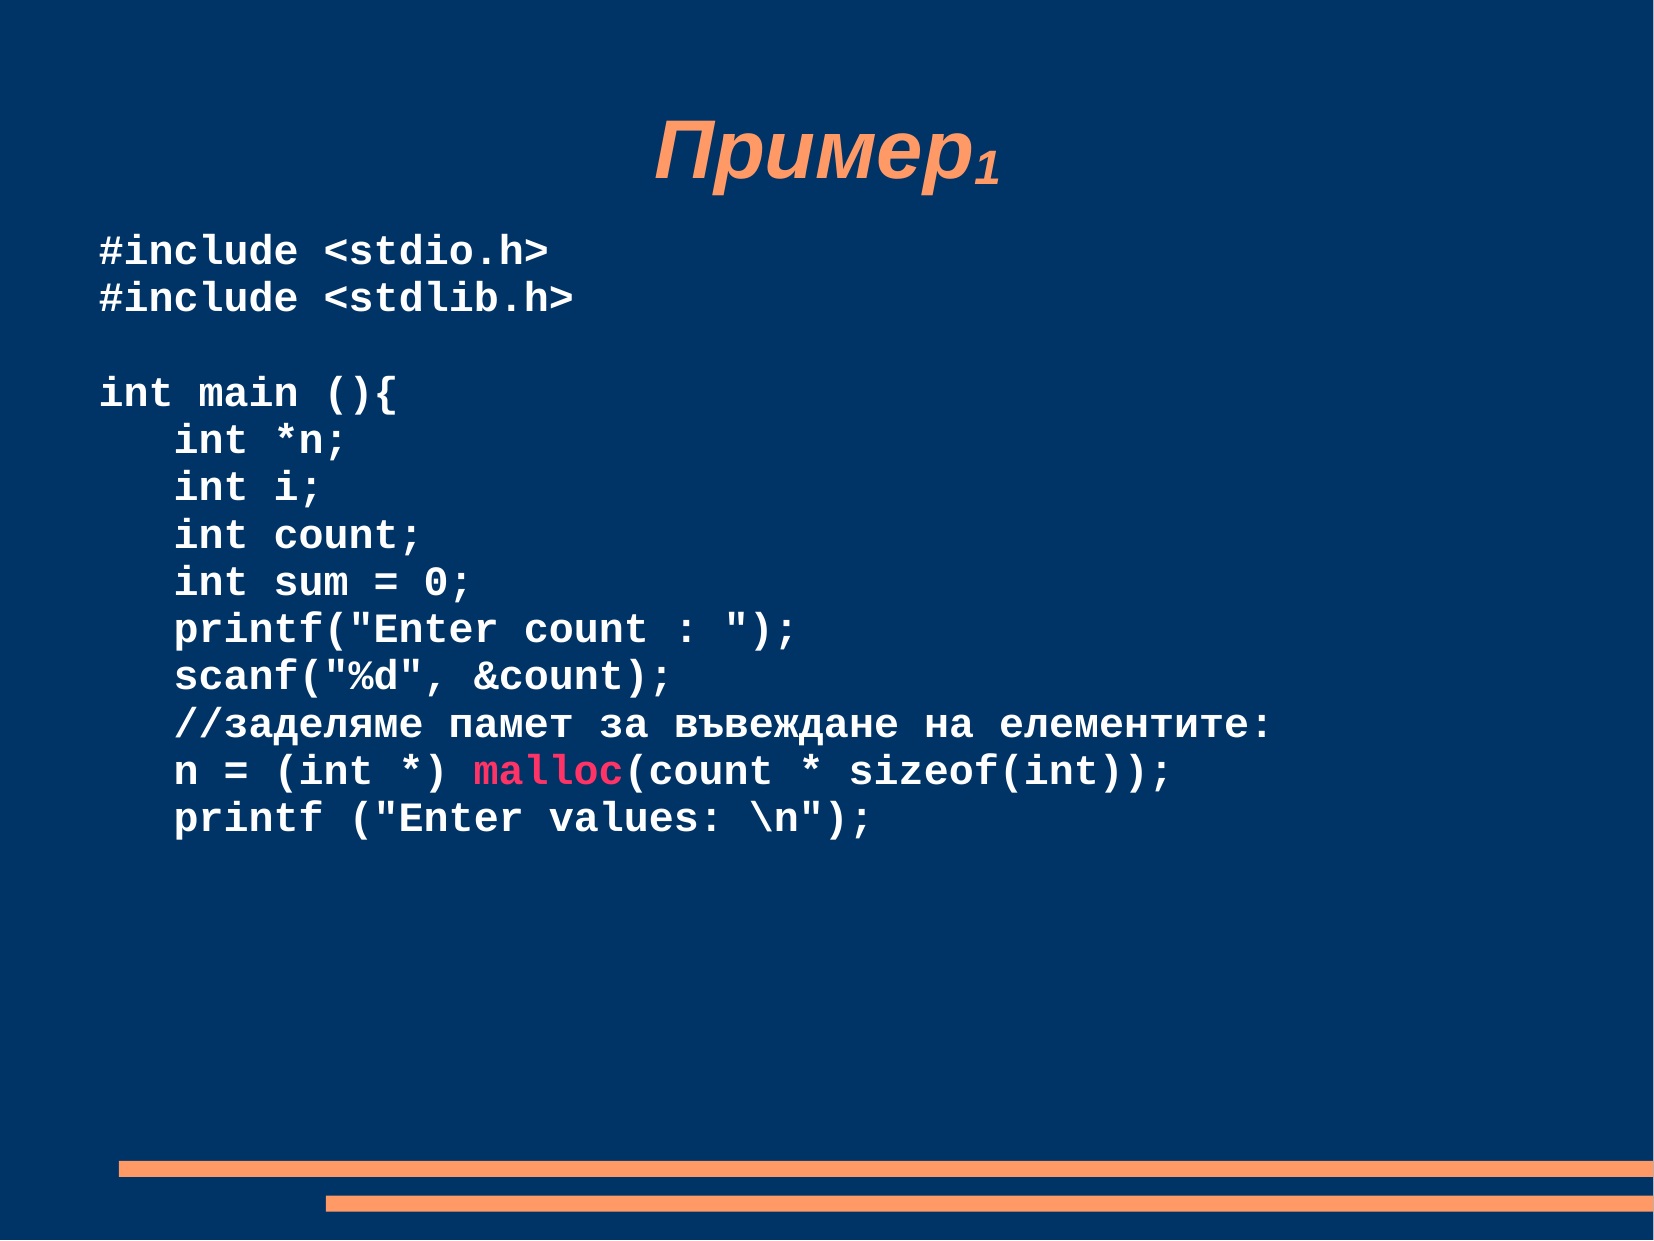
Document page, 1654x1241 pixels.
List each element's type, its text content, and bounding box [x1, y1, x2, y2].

text_box #include <stdio.h> #include <stdlib.h> int main (){ int *n; int i; int count; int sum = 0; printf("Enter count : "); scanf("%d", &count); //заделяме памет за въвеждане на елементите: n = (int *) malloc(count * sizeof(int)); printf ("Enter values: \n"); [83, 222, 1636, 907]
title Пример1 [121, 46, 1534, 222]
